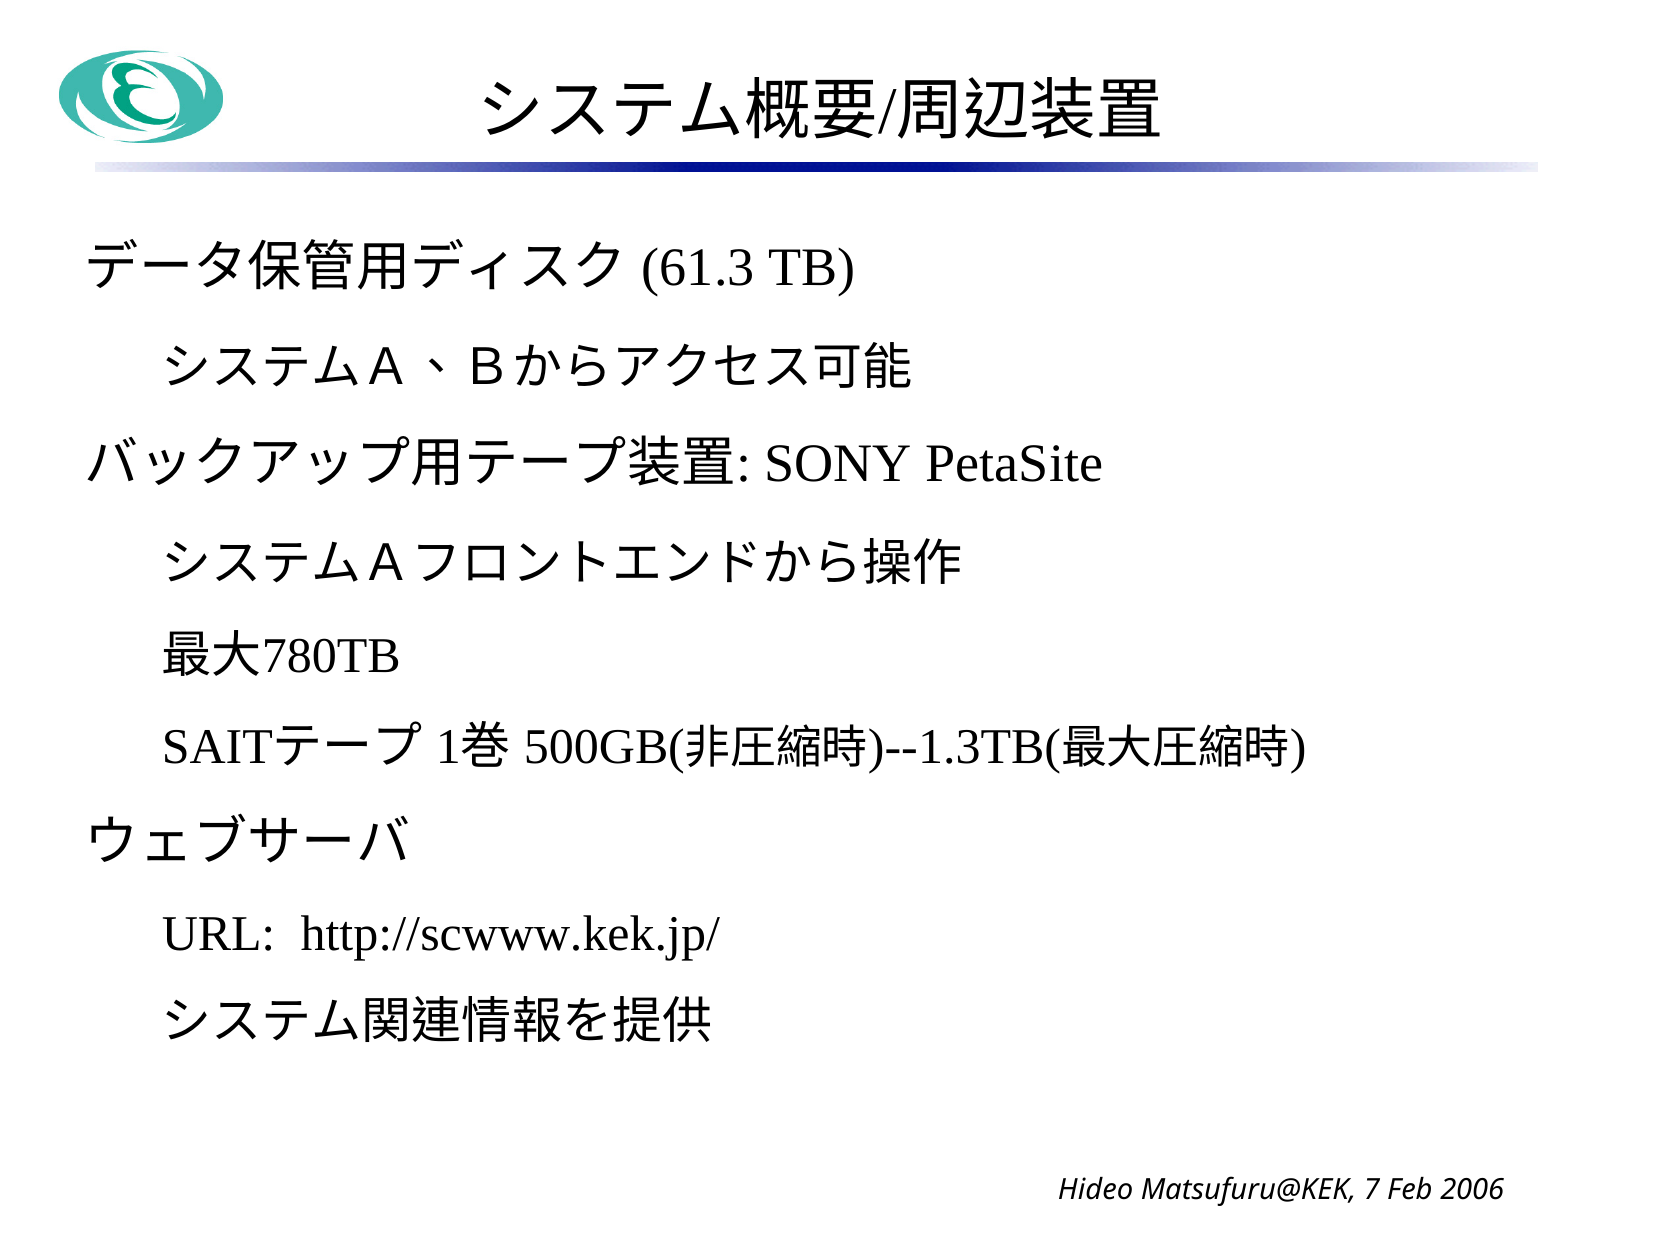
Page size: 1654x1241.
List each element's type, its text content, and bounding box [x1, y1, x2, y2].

title システム概要/周辺装置 [190, 54, 1451, 162]
list データ保管用ディスク (61.3 TB) システムＡ、Ｂからアクセス可能 バックアップ用テープ装置: SONY PetaSite システムＡフロントエンドから操作 最大780TB SAITテープ 1巻 500GB(非圧縮時)--1.3TB(最大圧縮時) ウェブサーバ URL: http://scwww.kek.jp/ システム関連情報を提供 [67, 227, 1568, 1112]
picture [95, 162, 1538, 172]
picture [52, 41, 230, 152]
